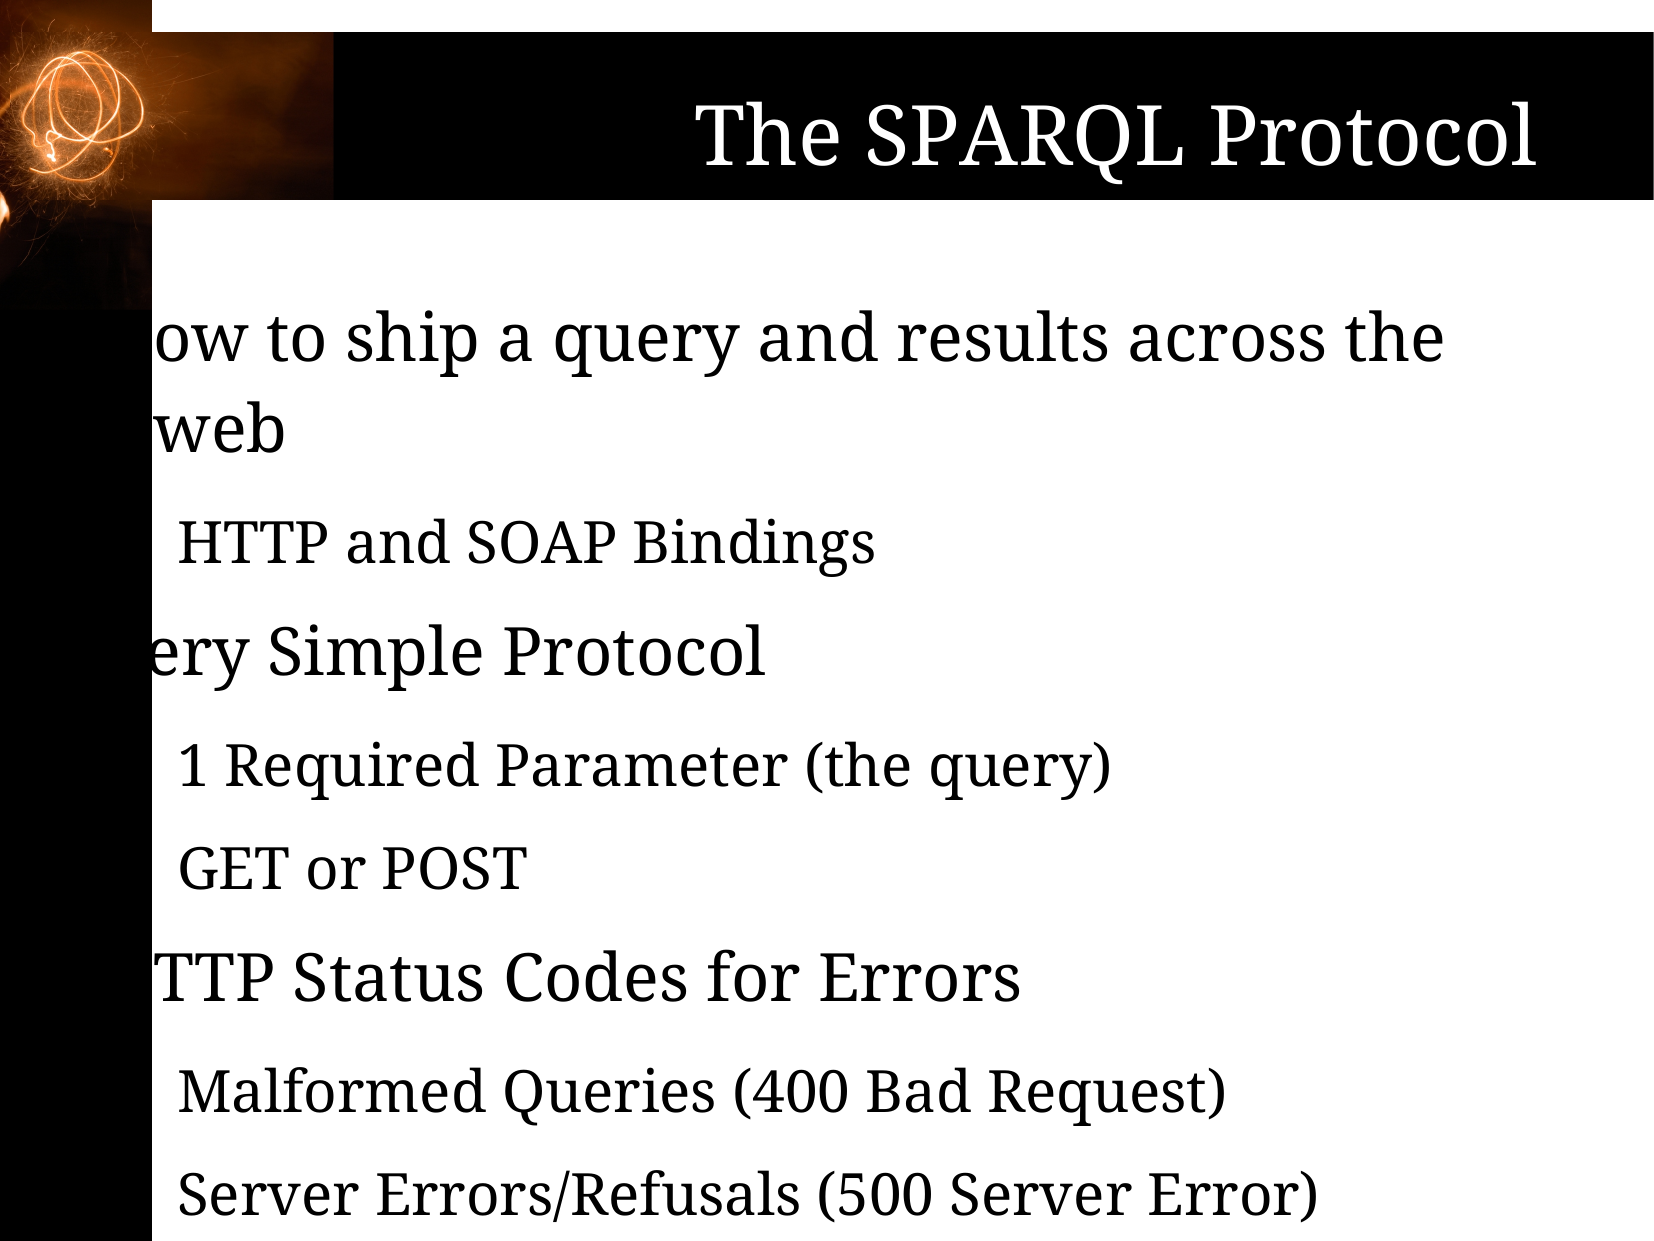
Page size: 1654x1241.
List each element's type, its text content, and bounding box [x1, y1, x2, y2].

title The SPARQL Protocol [372, 29, 1654, 237]
picture [0, 0, 372, 1241]
list How to ship a query and results across the web HTTP and SOAP Bindings Very Simple Protocol 1 Required Parameter (the query) GET or POST HTTP Status Codes for Errors Malformed Queries (400 Bad Request) Server Errors/Refusals (500 Server Error) Allows Content-Negotiation [82, 290, 1571, 1132]
